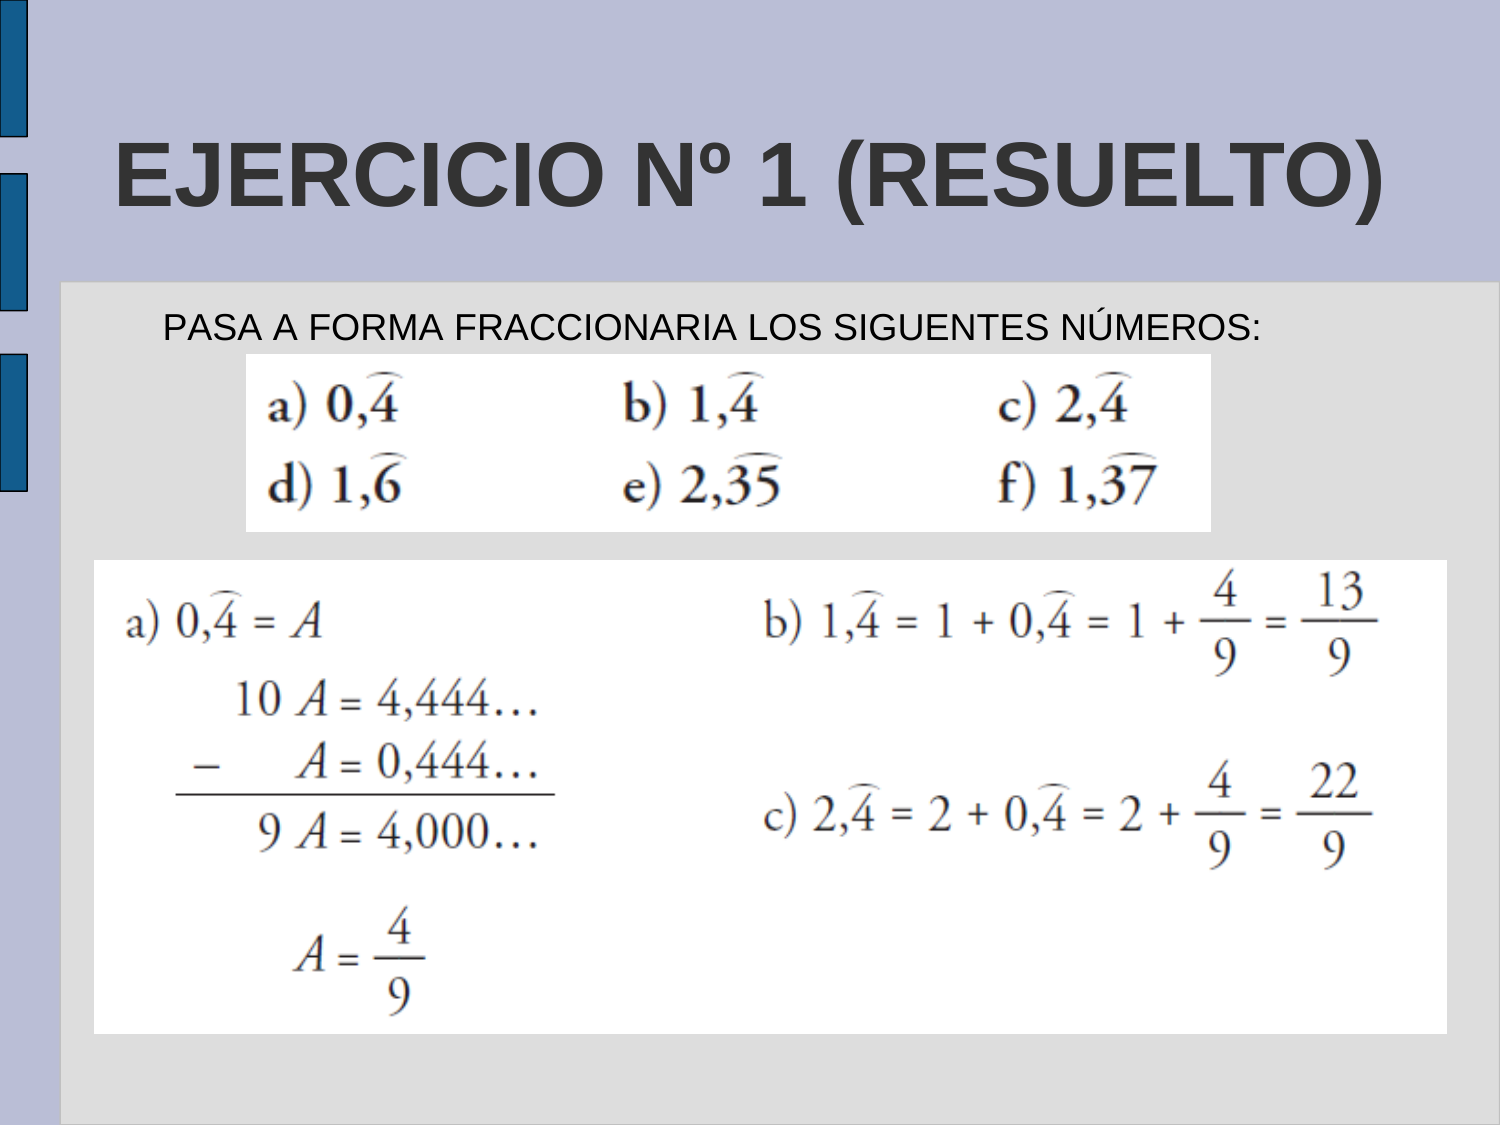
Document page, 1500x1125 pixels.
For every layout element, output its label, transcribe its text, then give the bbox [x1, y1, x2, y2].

text_box PASA A FORMA FRACCIONARIA LOS SIGUENTES NÚMEROS: [147, 295, 1359, 356]
title EJERCICIO Nº 1 (RESUELTO) [110, 80, 1391, 271]
picture [246, 354, 1211, 532]
picture [94, 560, 1447, 1034]
